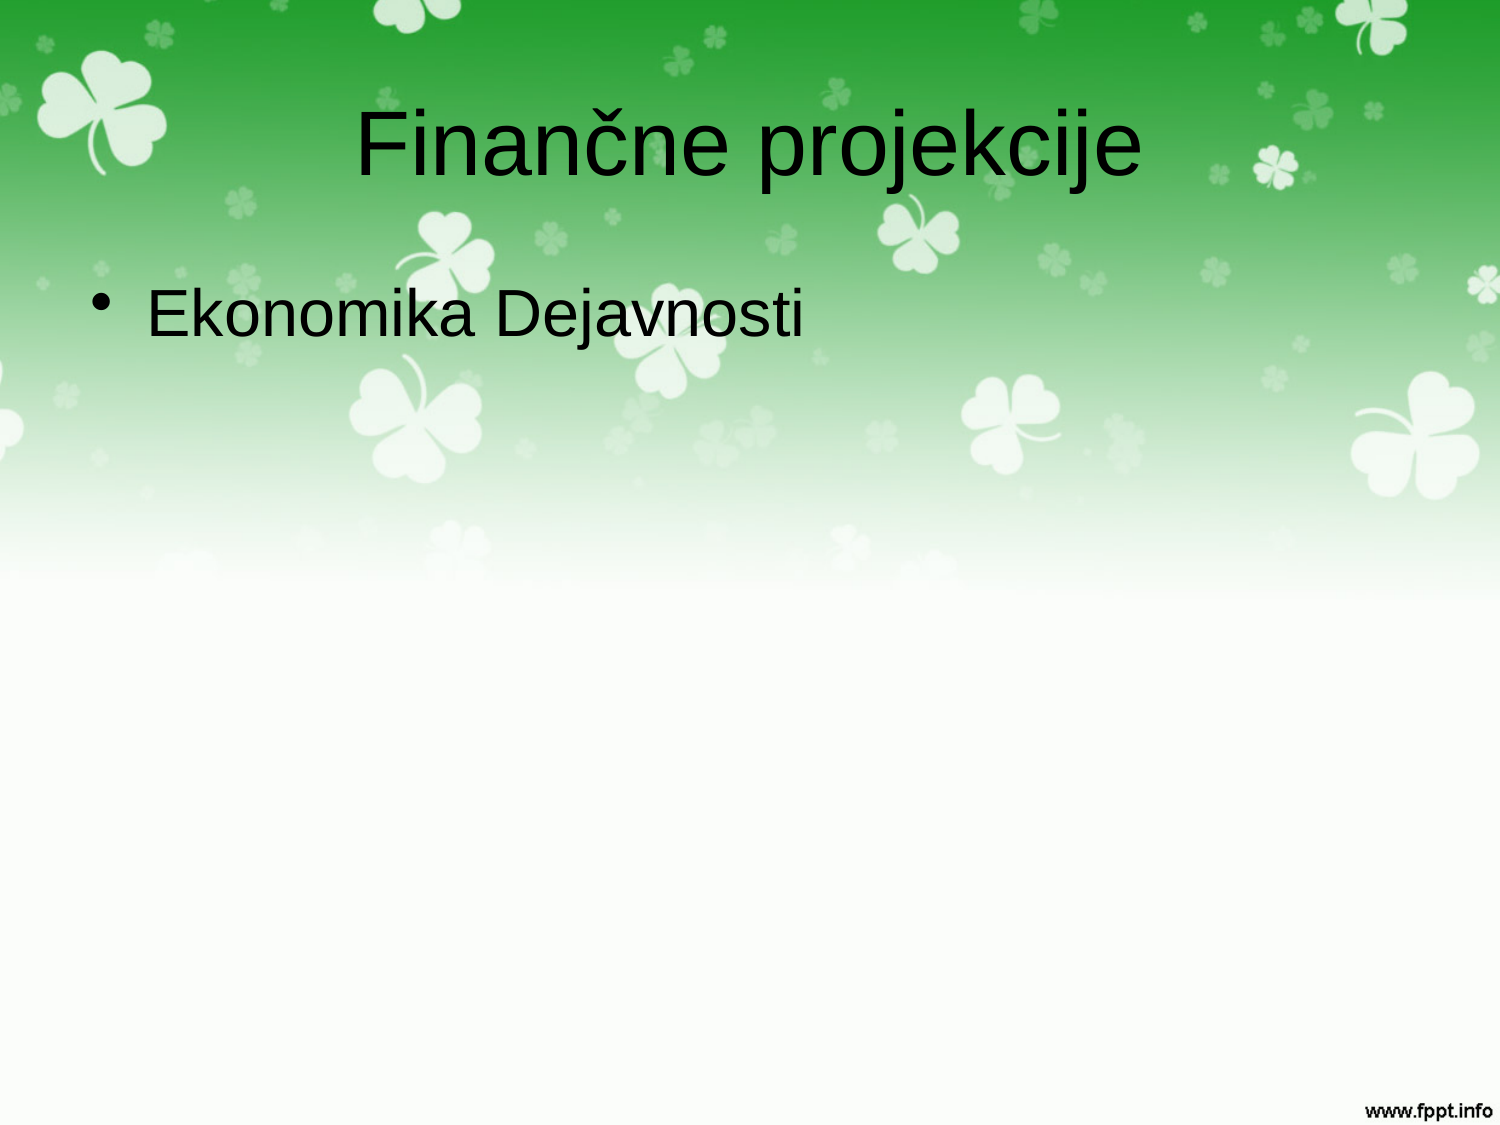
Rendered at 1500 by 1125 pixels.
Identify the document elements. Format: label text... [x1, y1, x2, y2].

list Ekonomika Dejavnosti [75, 262, 1425, 1005]
picture [0, 0, 1500, 1125]
title Finančne projekcije [75, 45, 1425, 233]
